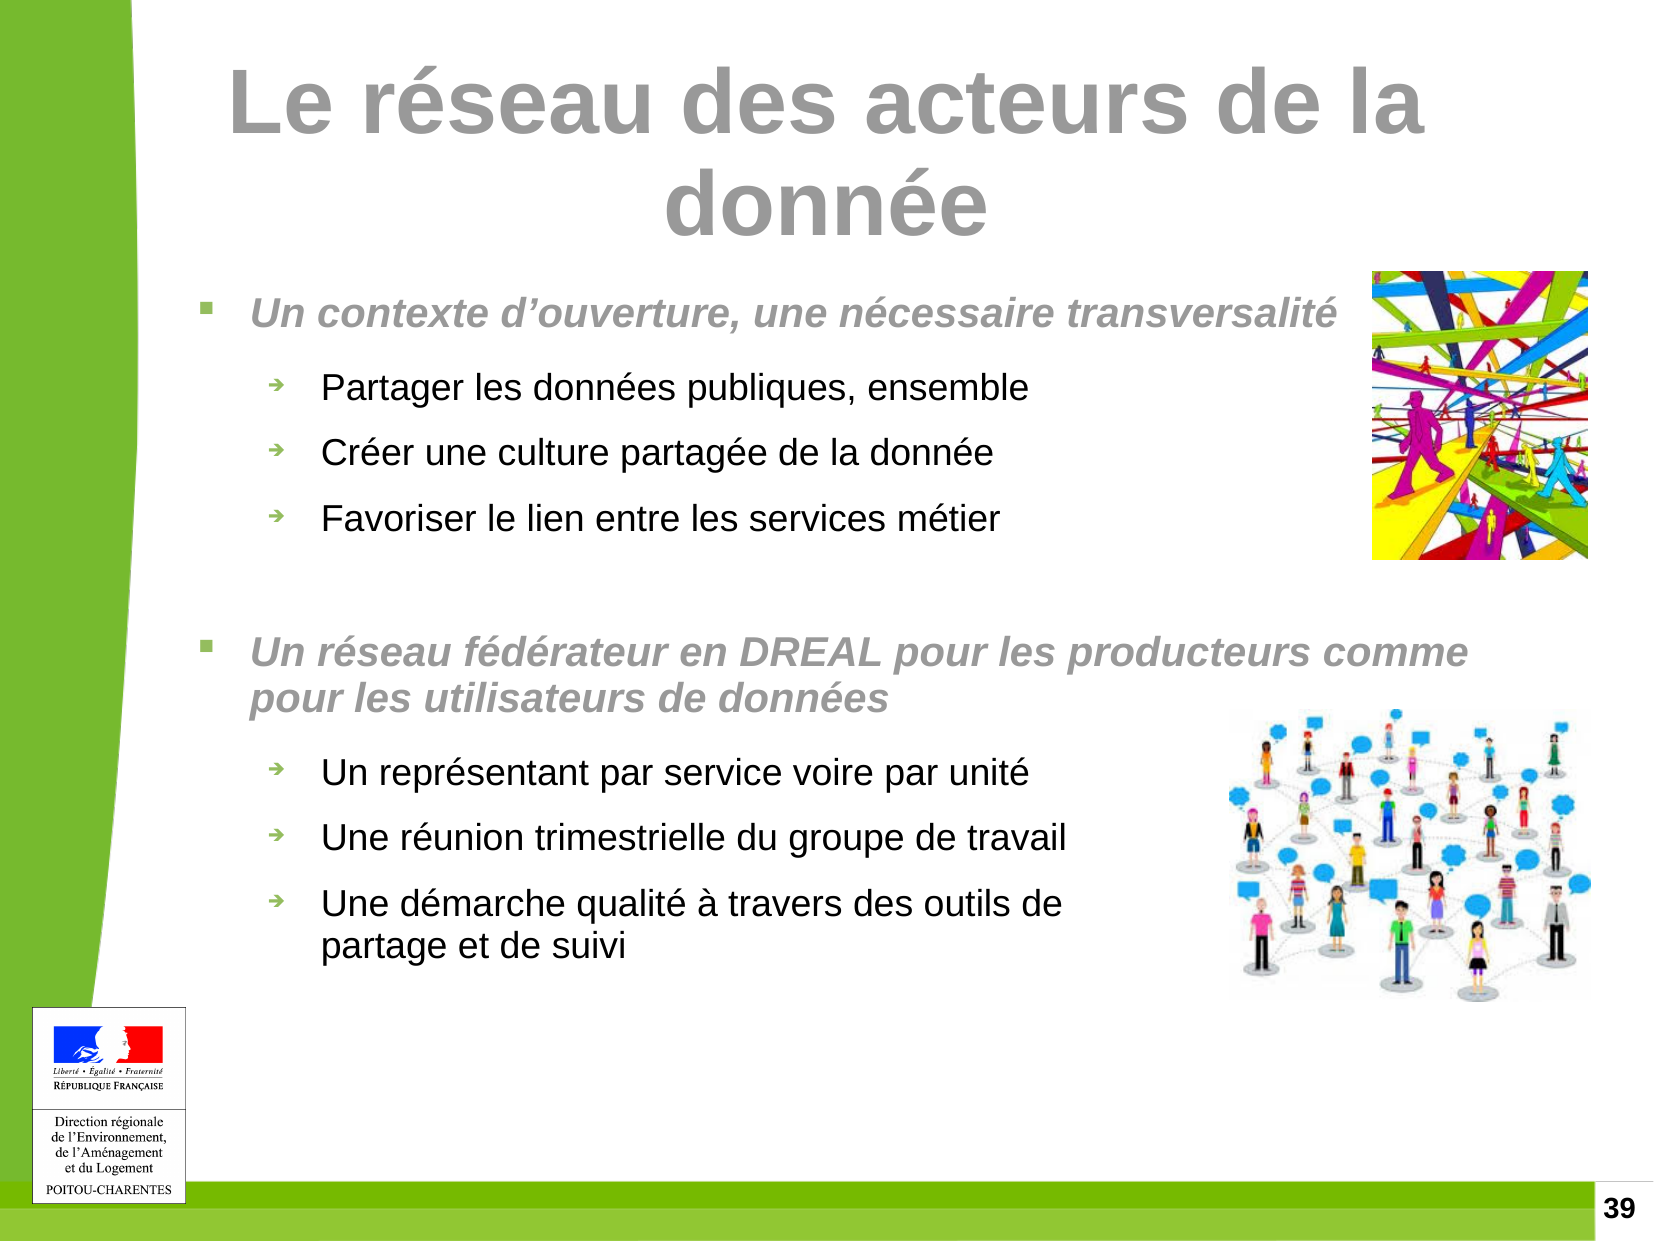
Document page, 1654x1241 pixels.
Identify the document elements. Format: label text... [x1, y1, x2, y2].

list Un contexte d’ouverture, une nécessaire transversalité Partager les données publiques, ensemble Créer une culture partagée de la donnée Favoriser le lien entre les services métier Un réseau fédérateur en DREAL pour les producteurs comme pour les utilisateurs de données Un représentant par service voire par unité Une réunion trimestrielle du groupe de travail Une démarche qualité à travers des outils de partage et de suivi [179, 290, 1509, 1010]
title Le réseau des acteurs de la donnée [82, 49, 1571, 257]
picture [0, 0, 1654, 1241]
